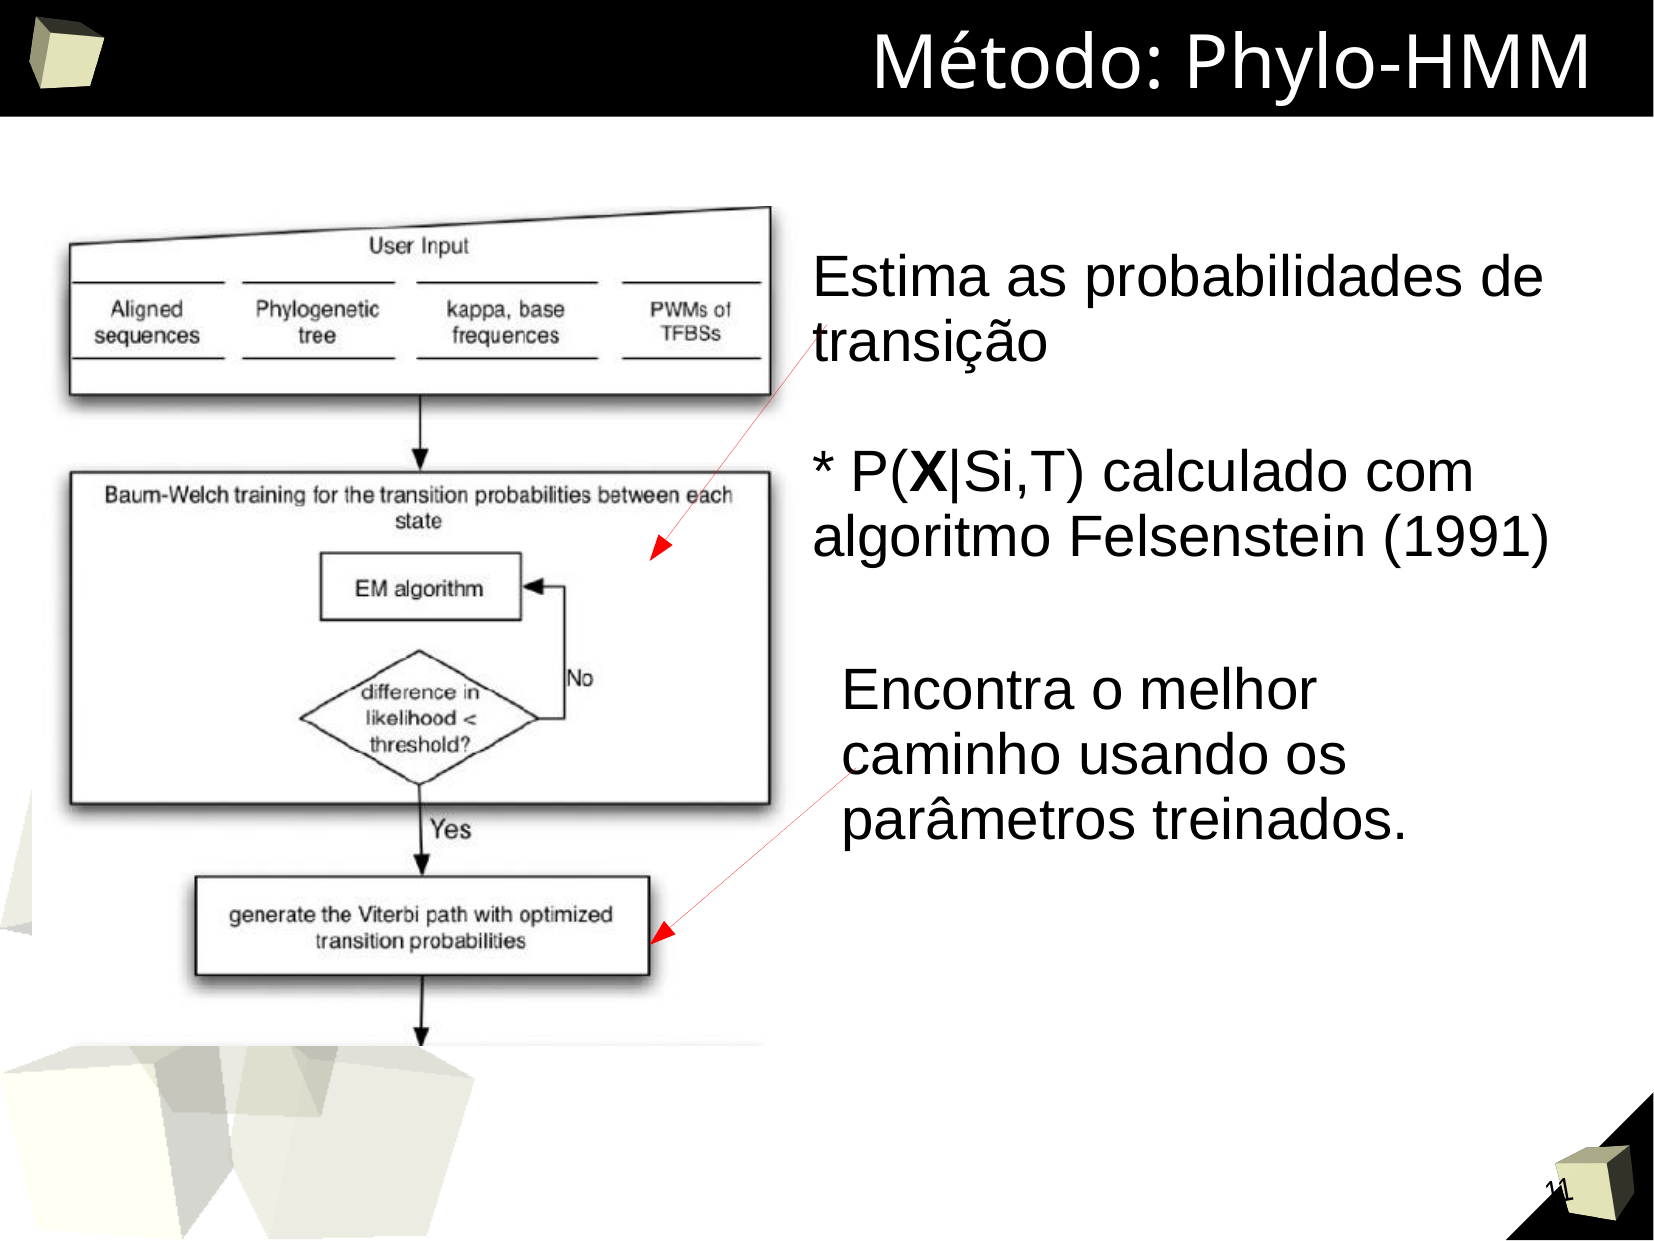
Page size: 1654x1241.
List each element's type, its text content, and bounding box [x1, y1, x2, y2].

text_box Estima as probabilidades de transição * P(X|Si,T) calculado com algoritmo Felsenstein (1991) [797, 236, 1654, 642]
text_box Encontra o melhor caminho usando os parâmetros treinados. [826, 649, 1565, 1063]
picture [0, 206, 798, 1241]
title Método: Phylo-HMM [118, 0, 1595, 119]
